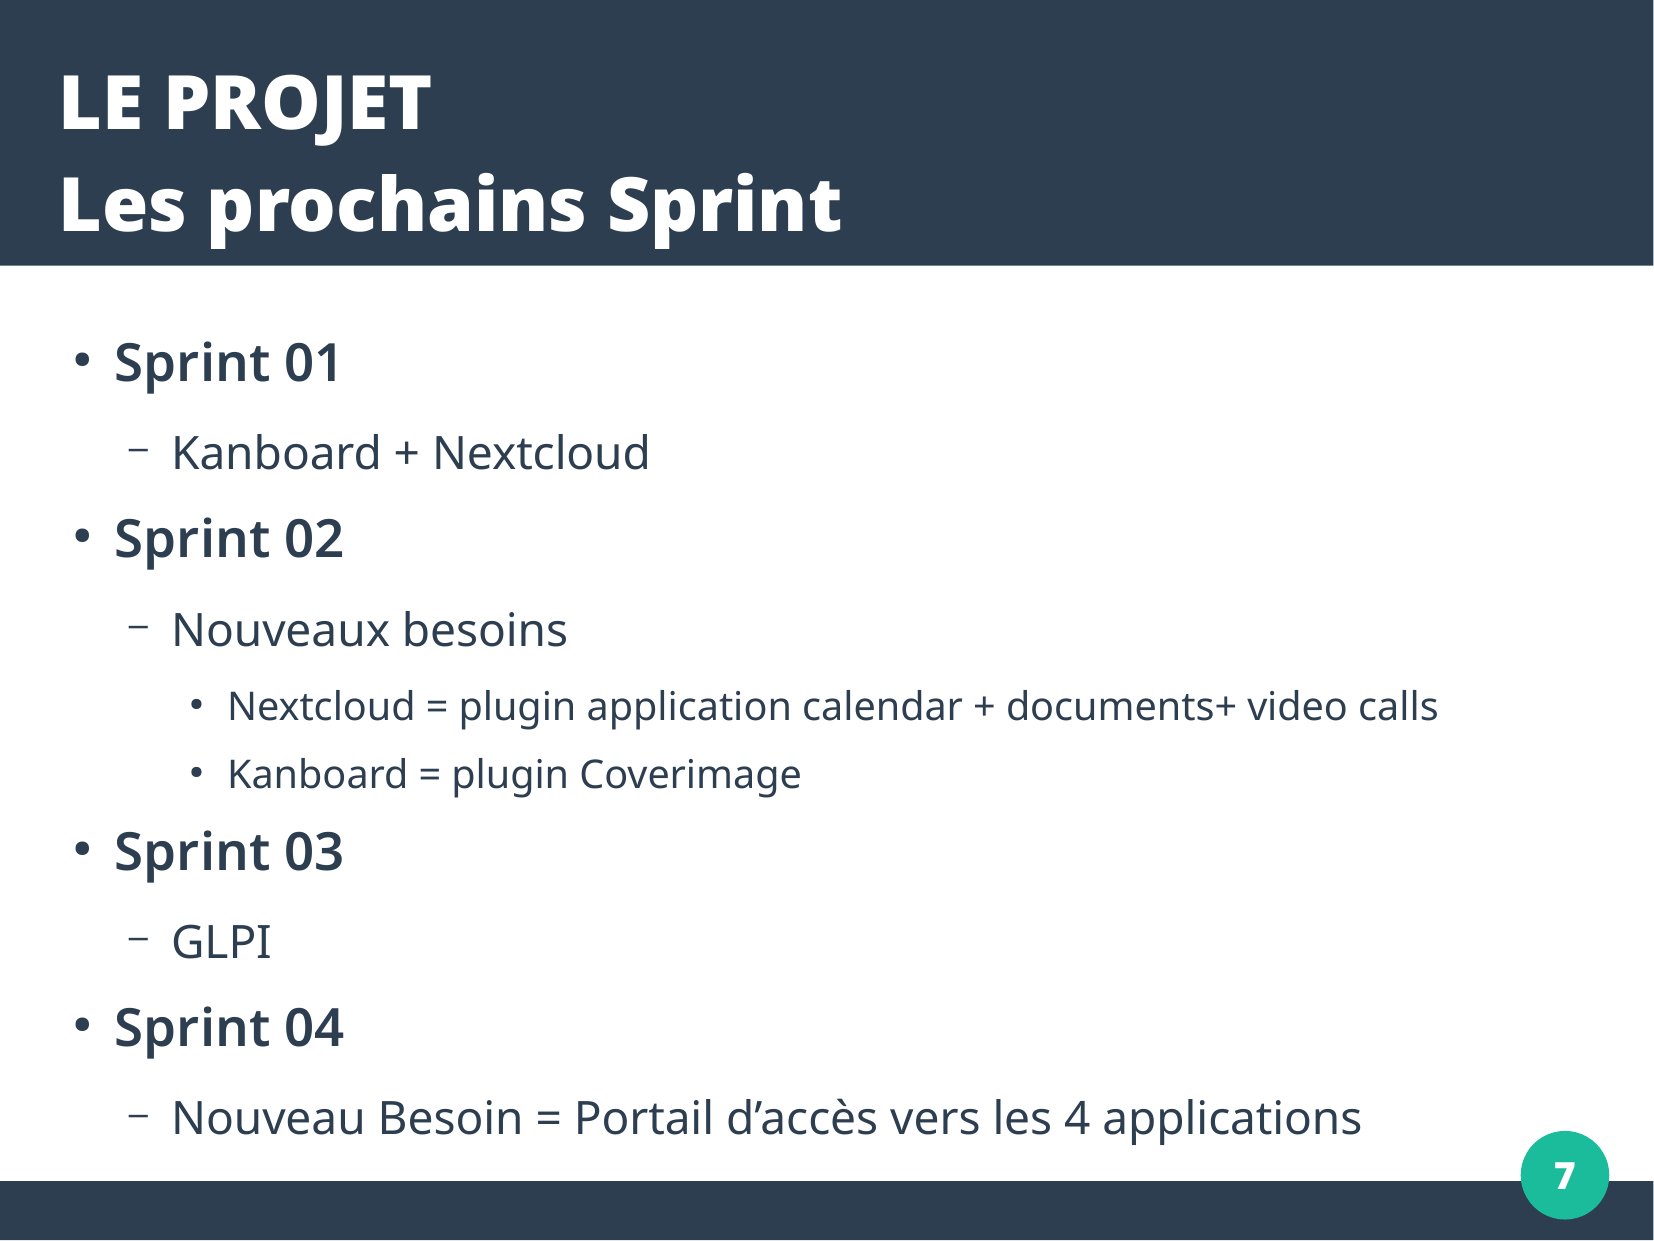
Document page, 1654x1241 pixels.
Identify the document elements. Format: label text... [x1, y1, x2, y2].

list Sprint 01 Kanboard + Nextcloud Sprint 02 Nouveaux besoins Nextcloud = plugin application calendar + documents+ video calls Kanboard = plugin Coverimage Sprint 03 GLPI Sprint 04 Nouveau Besoin = Portail d’accès vers les 4 applications [59, 324, 1595, 1152]
title LE PROJET Les prochains Sprint [59, 49, 1595, 207]
